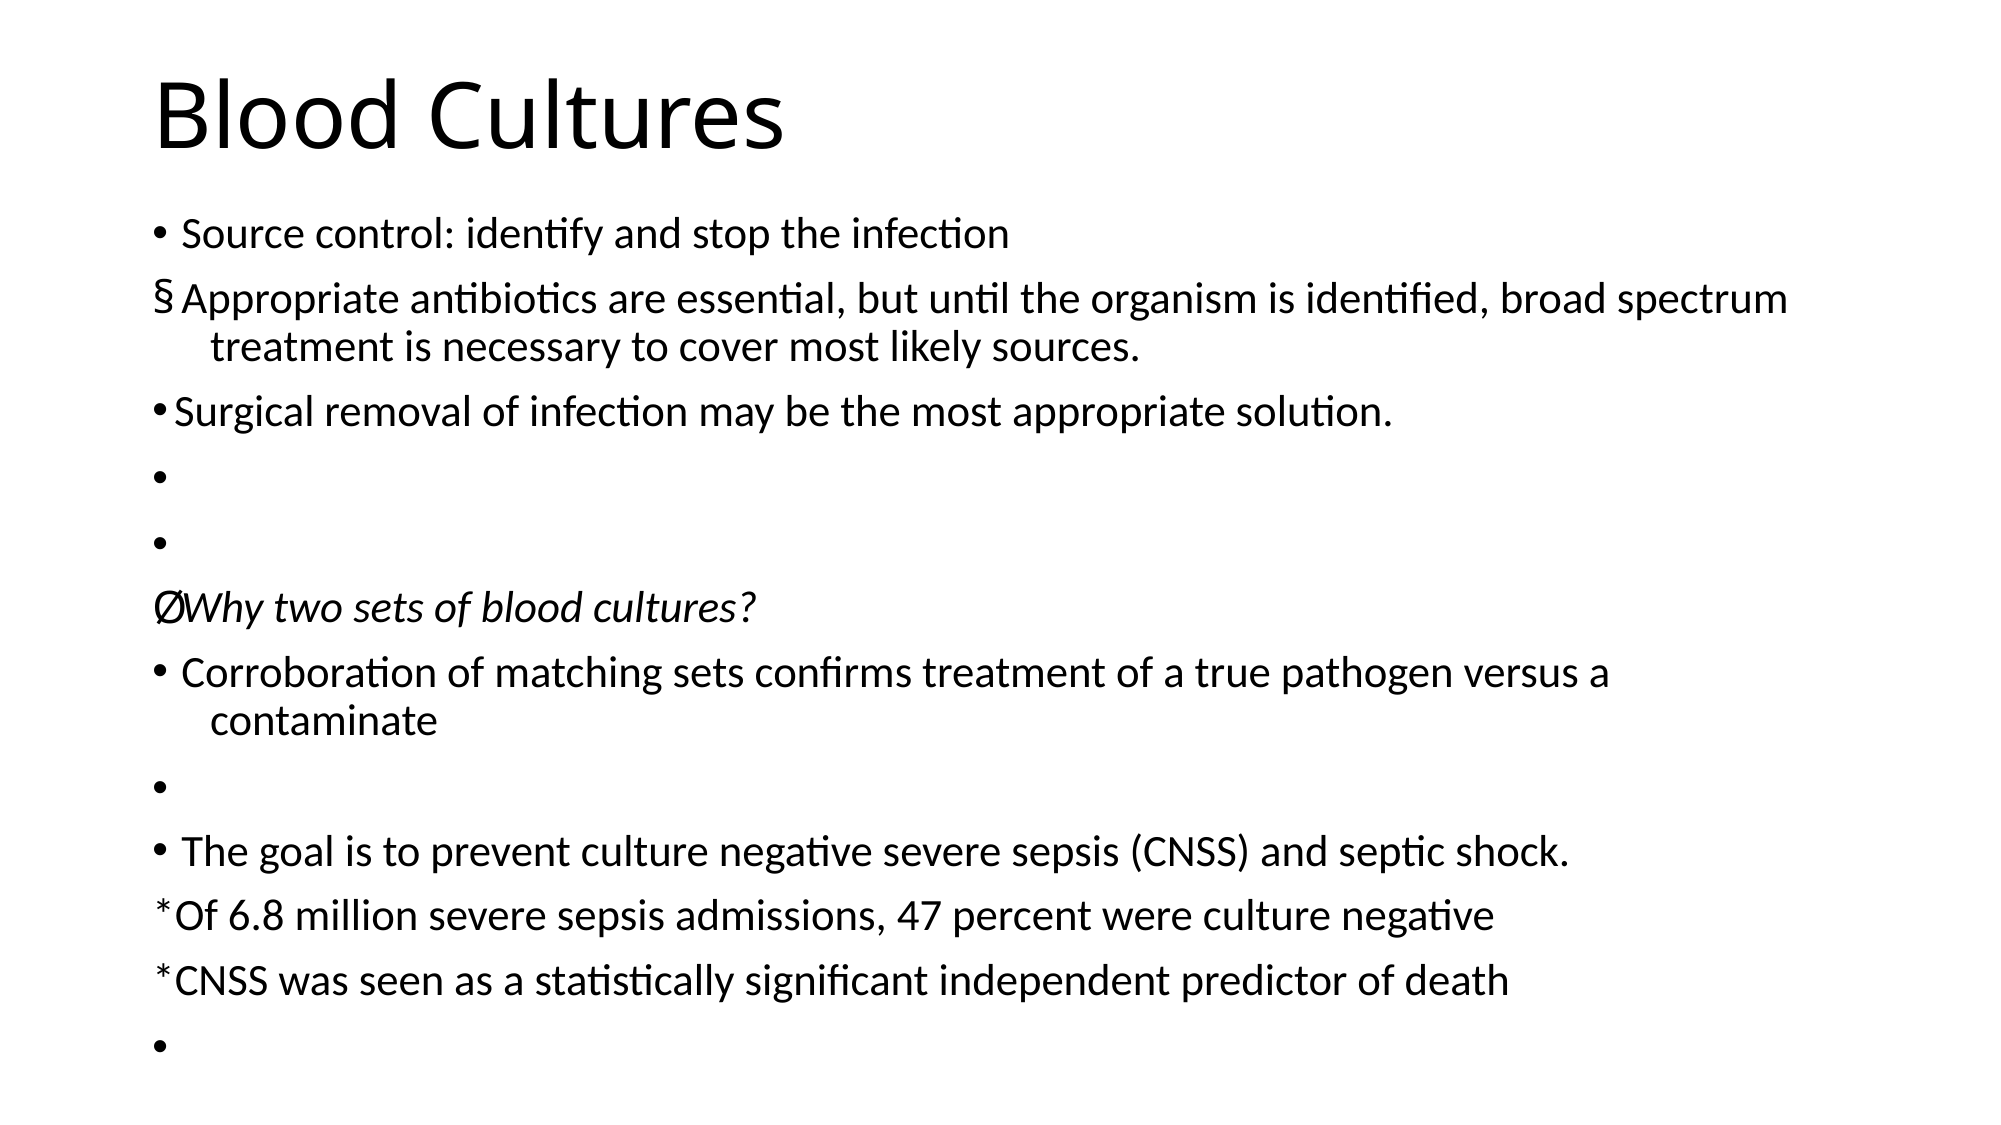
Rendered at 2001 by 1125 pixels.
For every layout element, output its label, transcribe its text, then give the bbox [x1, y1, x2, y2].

title Blood Cultures [137, 59, 1863, 178]
list Source control: identify and stop the infection Appropriate antibiotics are essential, but until the organism is identified, broad spectrum treatment is necessary to cover most likely sources. Surgical removal of infection may be the most appropriate solution. Why two sets of blood cultures? Corroboration of matching sets confirms treatment of a true pathogen versus a contaminate The goal is to prevent culture negative severe sepsis (CNSS) and septic shock. *Of 6.8 million severe sepsis admissions, 47 percent were culture negative *CNSS was seen as a statistically significant independent predictor of death [137, 202, 1863, 1014]
